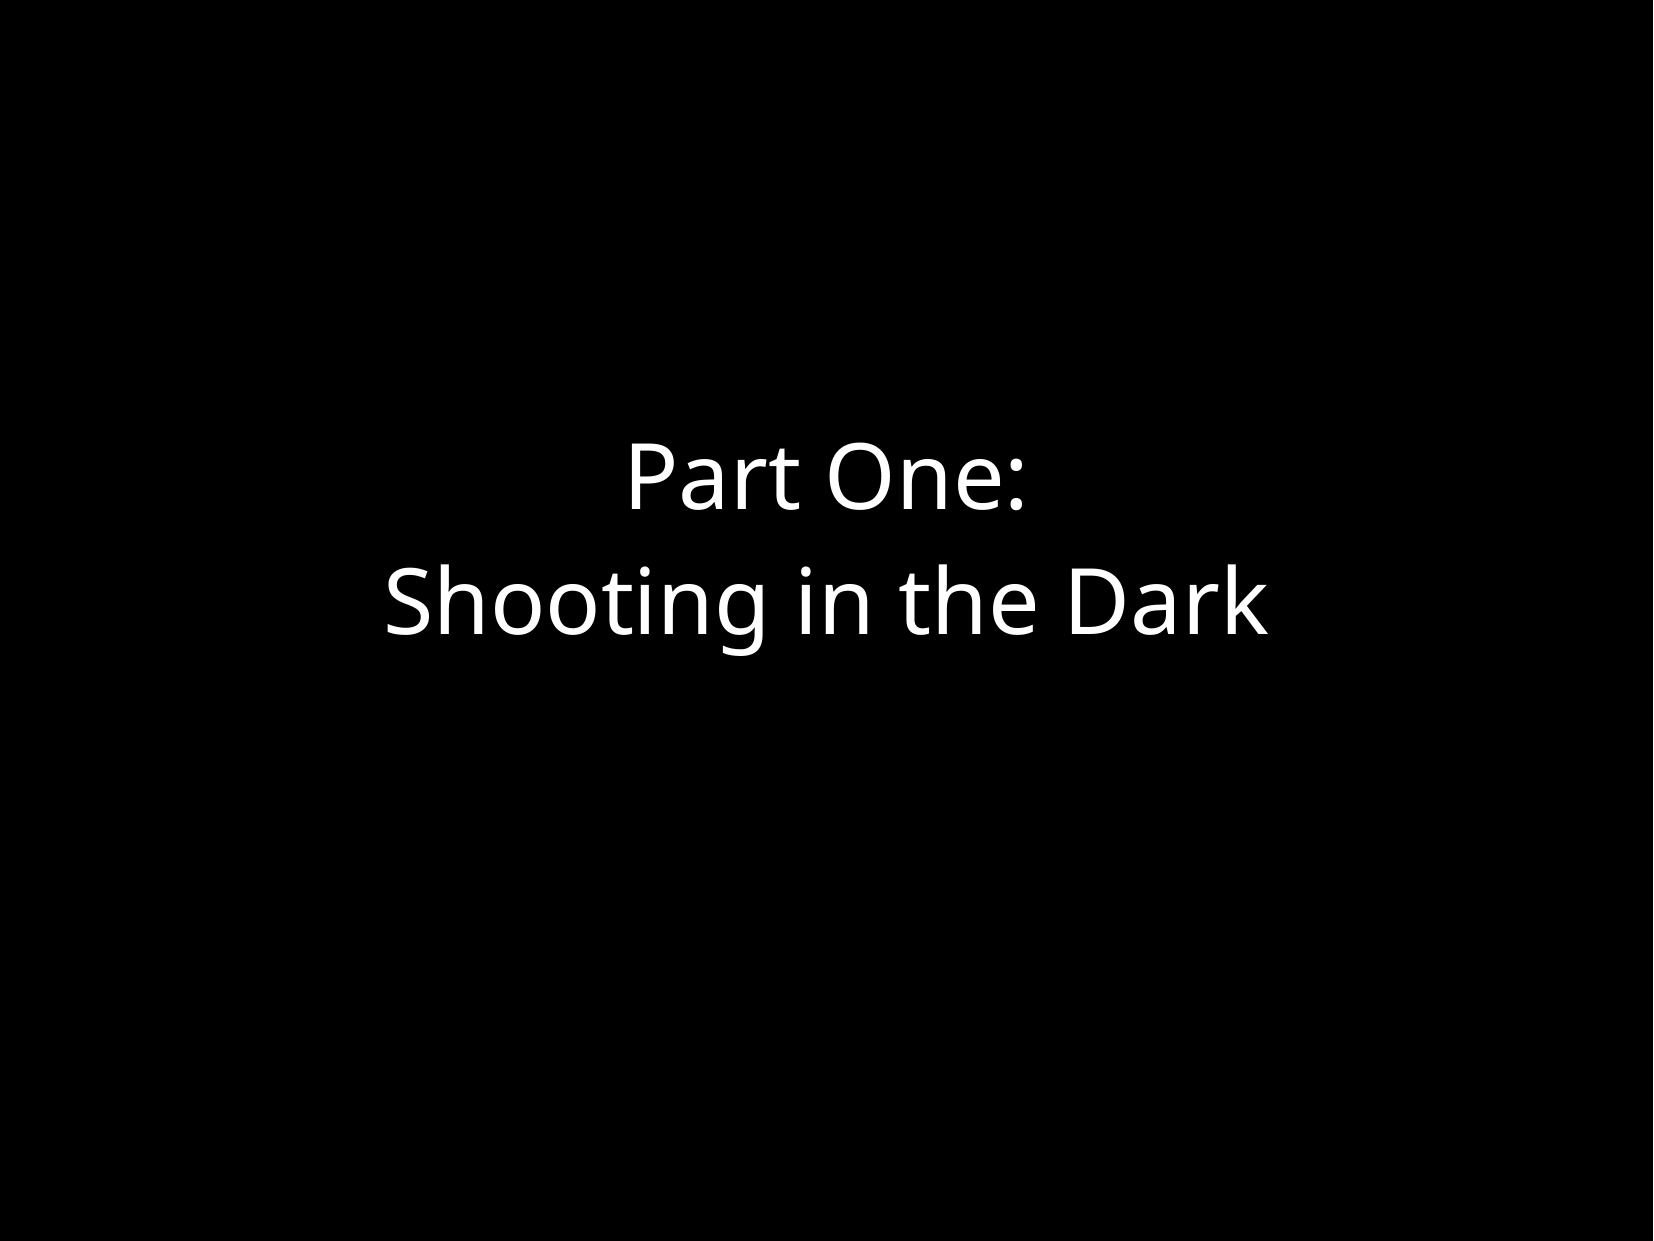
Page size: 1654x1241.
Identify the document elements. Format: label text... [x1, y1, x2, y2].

title Part One: Shooting in the Dark [82, 393, 1571, 681]
